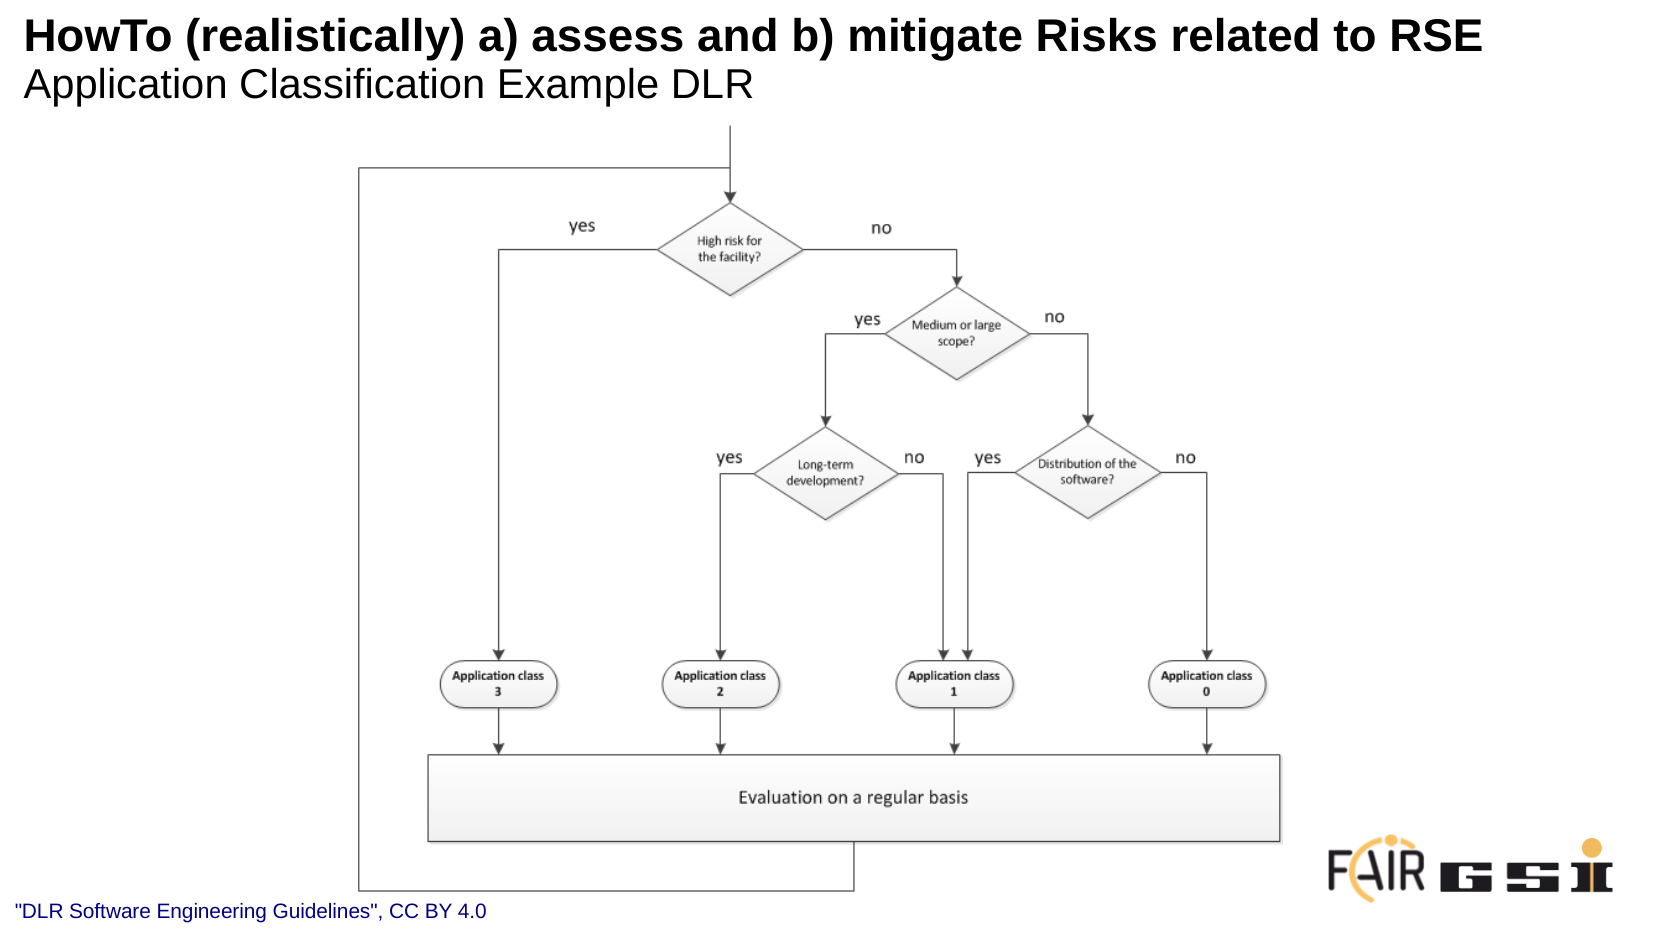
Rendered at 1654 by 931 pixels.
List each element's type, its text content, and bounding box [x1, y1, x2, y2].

picture [1328, 833, 1425, 904]
picture [357, 124, 1283, 893]
text_box "DLR Software Engineering Guidelines", CC BY 4.0 [0, 891, 505, 931]
picture [1439, 836, 1615, 895]
title HowTo (realistically) a) assess and b) mitigate Risks related to RSE Application Classification Example DLR [23, 9, 1638, 108]
